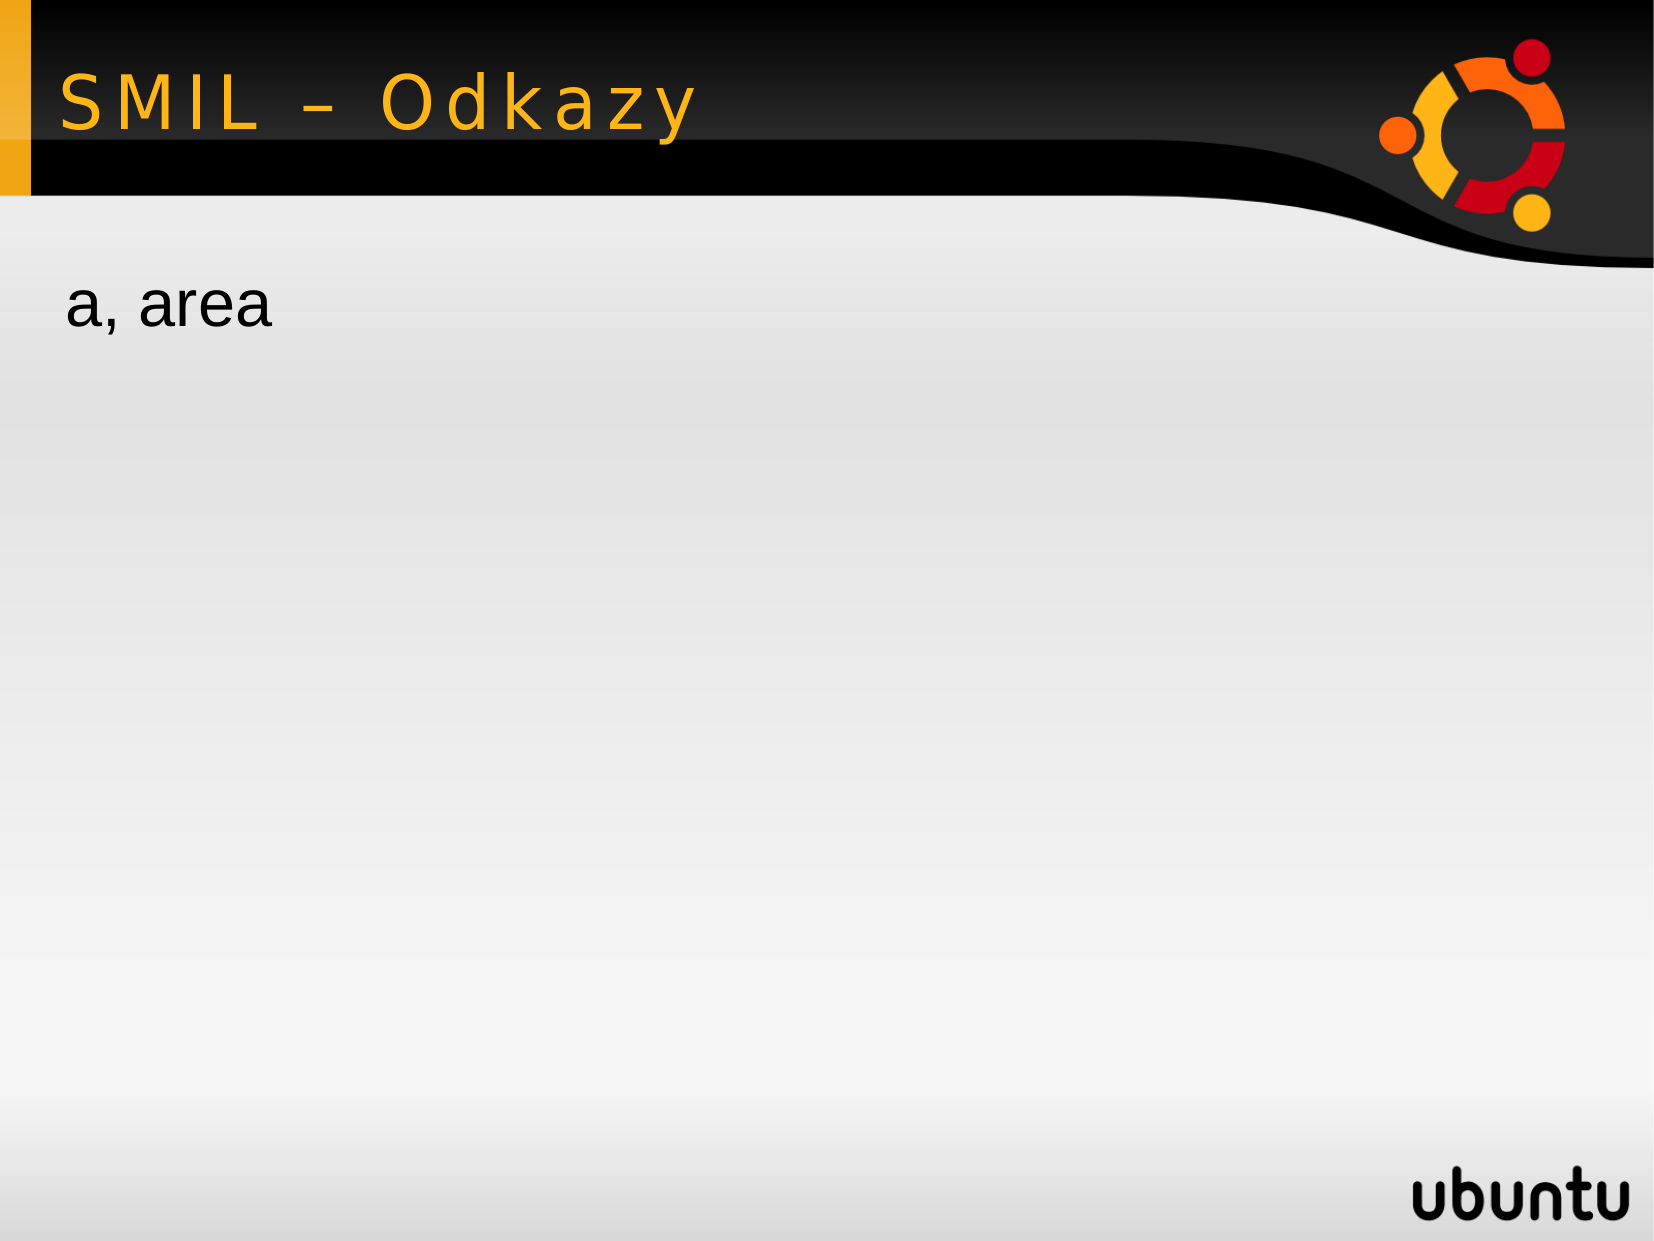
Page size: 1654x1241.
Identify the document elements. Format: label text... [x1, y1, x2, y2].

picture [0, 0, 1654, 1241]
title SMIL – Odkazy [59, 29, 1270, 178]
list a, area [47, 265, 1536, 1085]
